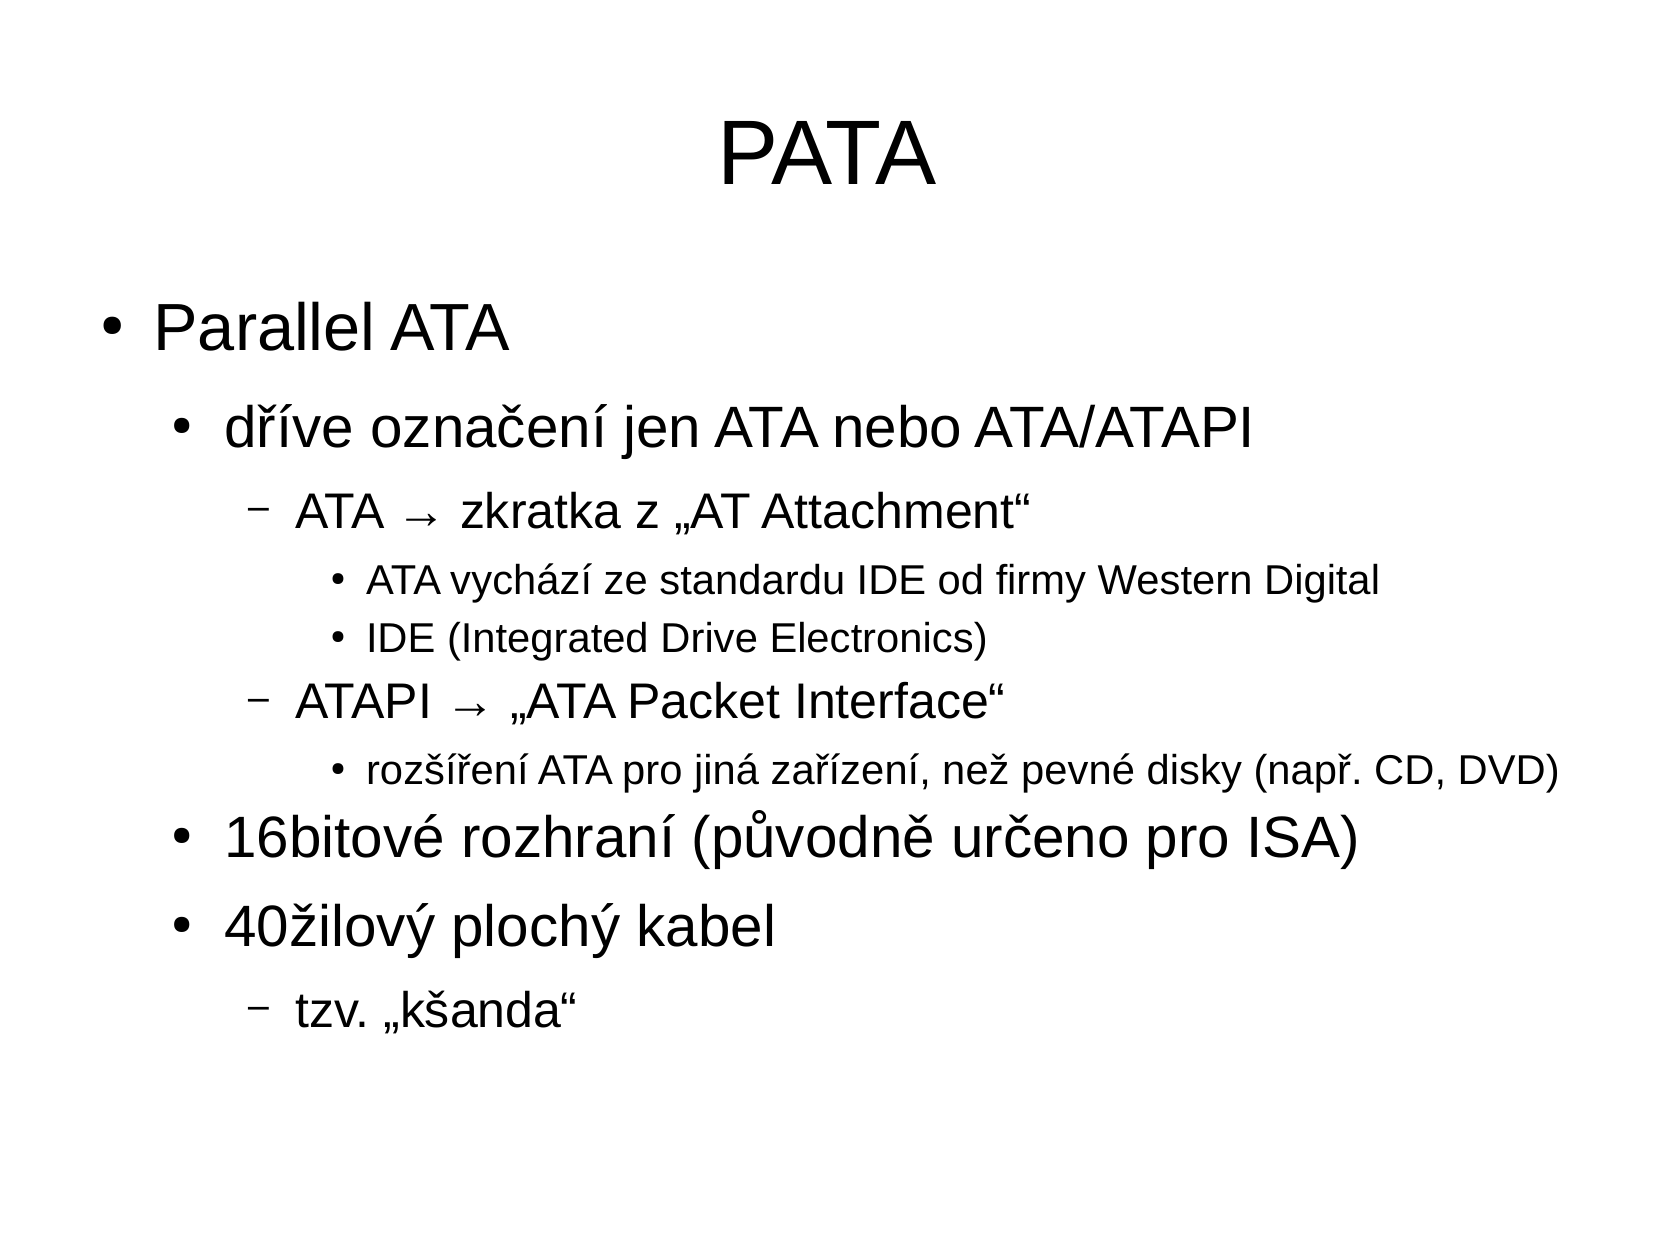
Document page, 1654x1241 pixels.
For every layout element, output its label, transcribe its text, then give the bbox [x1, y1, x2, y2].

title PATA [82, 56, 1571, 250]
list Parallel ATA dříve označení jen ATA nebo ATA/ATAPI ATA → zkratka z „AT Attachment“ ATA vychází ze standardu IDE od firmy Western Digital IDE (Integrated Drive Electronics) ATAPI → „ATA Packet Interface“ rozšíření ATA pro jiná zařízení, než pevné disky (např. CD, DVD) 16bitové rozhraní (původně určeno pro ISA) 40žilový plochý kabel tzv. „kšanda“ [82, 290, 1571, 1193]
